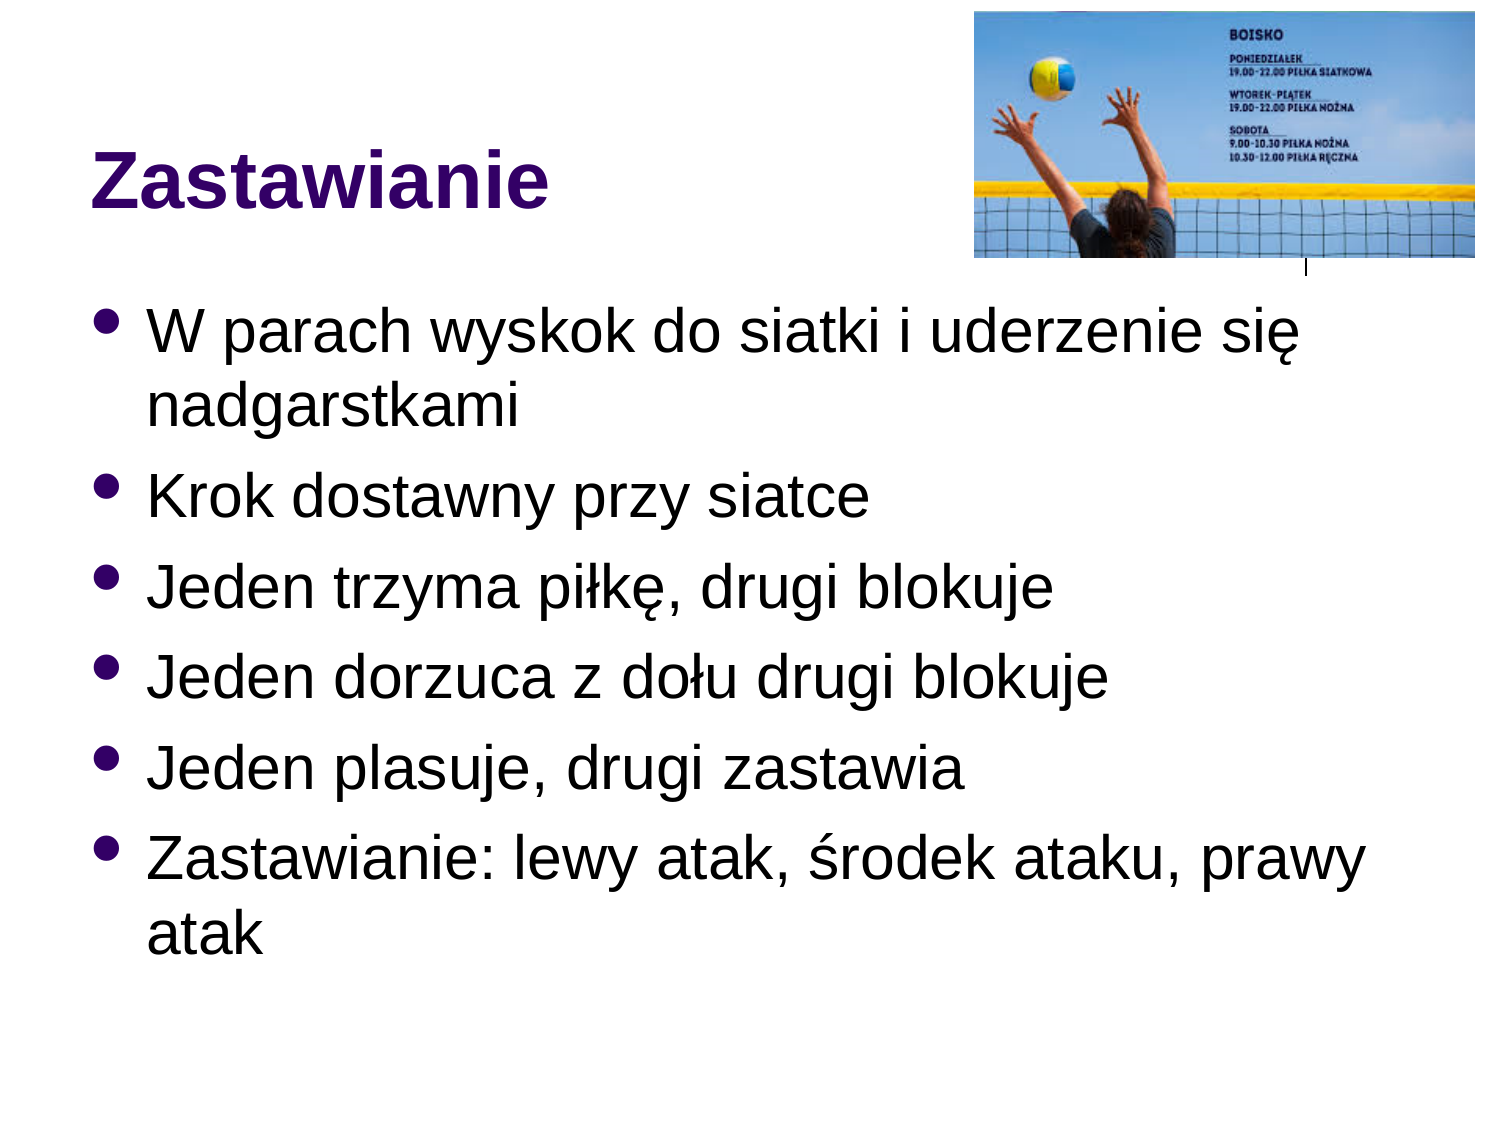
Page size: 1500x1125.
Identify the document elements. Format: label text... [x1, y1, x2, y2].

picture [974, 11, 1475, 258]
title Zastawianie [74, 20, 974, 233]
list W parach wyskok do siatki i uderzenie się nadgarstkami Krok dostawny przy siatce Jeden trzyma piłkę, drugi blokuje Jeden dorzuca z dołu drugi blokuje Jeden plasuje, drugi zastawia Zastawianie: lewy atak, środek ataku, prawy atak [75, 282, 1426, 1006]
